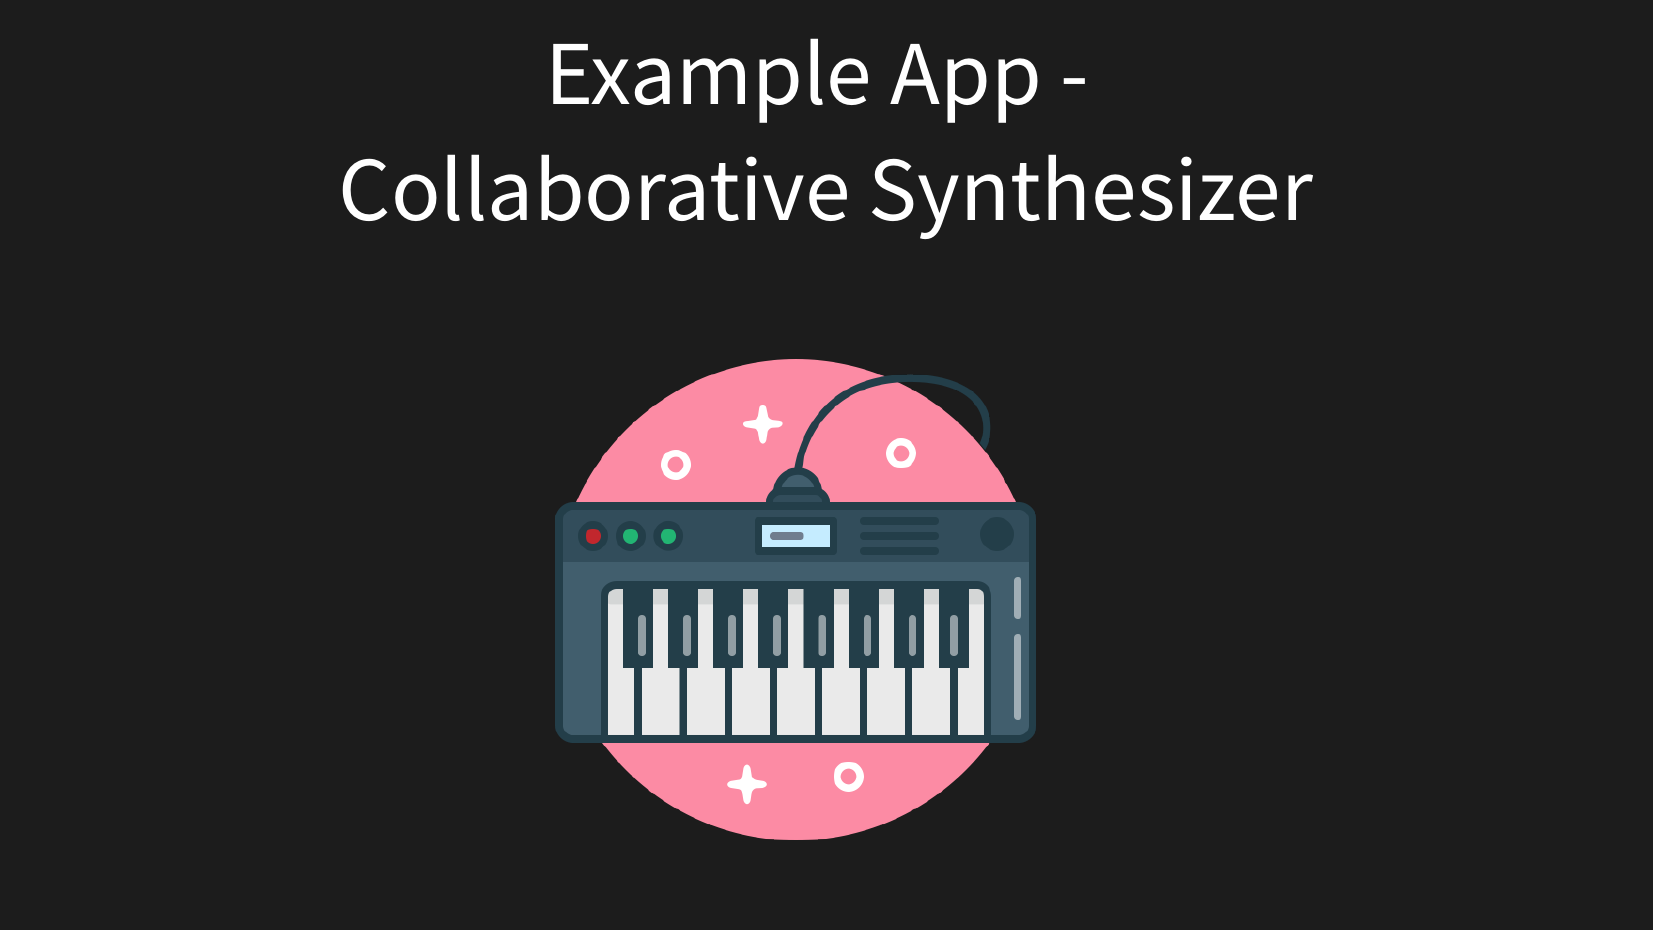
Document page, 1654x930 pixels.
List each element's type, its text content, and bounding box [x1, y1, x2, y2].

picture [555, 359, 1036, 841]
title Example App - Collaborative Synthesizer [0, 14, 1653, 246]
